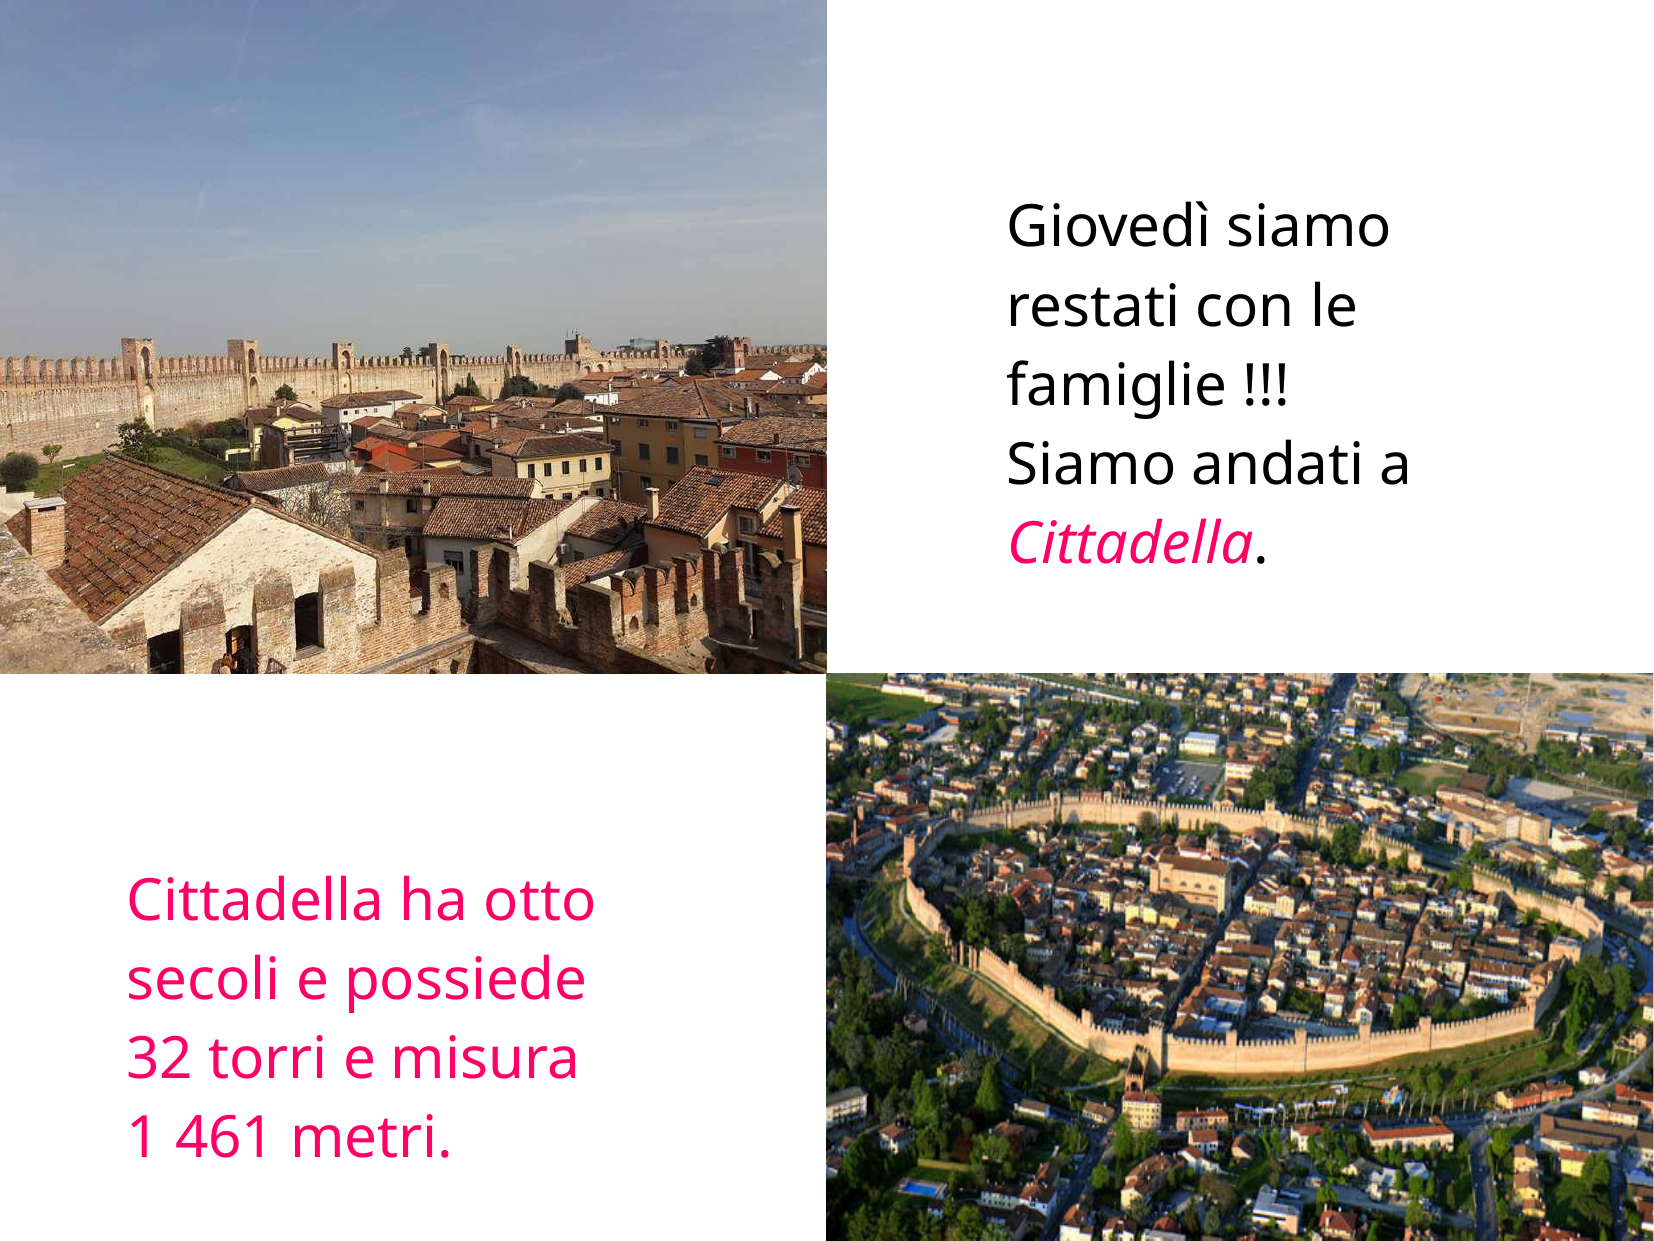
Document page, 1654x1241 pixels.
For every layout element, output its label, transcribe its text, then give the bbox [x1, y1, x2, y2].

text_box Cittadella ha otto secoli e possiede 32 torri e misura 1 461 metri. [112, 850, 626, 1178]
text_box Giovedì siamo restati con le famiglie !!! Siamo andati a Cittadella. [992, 177, 1571, 583]
picture [0, 0, 1654, 1241]
